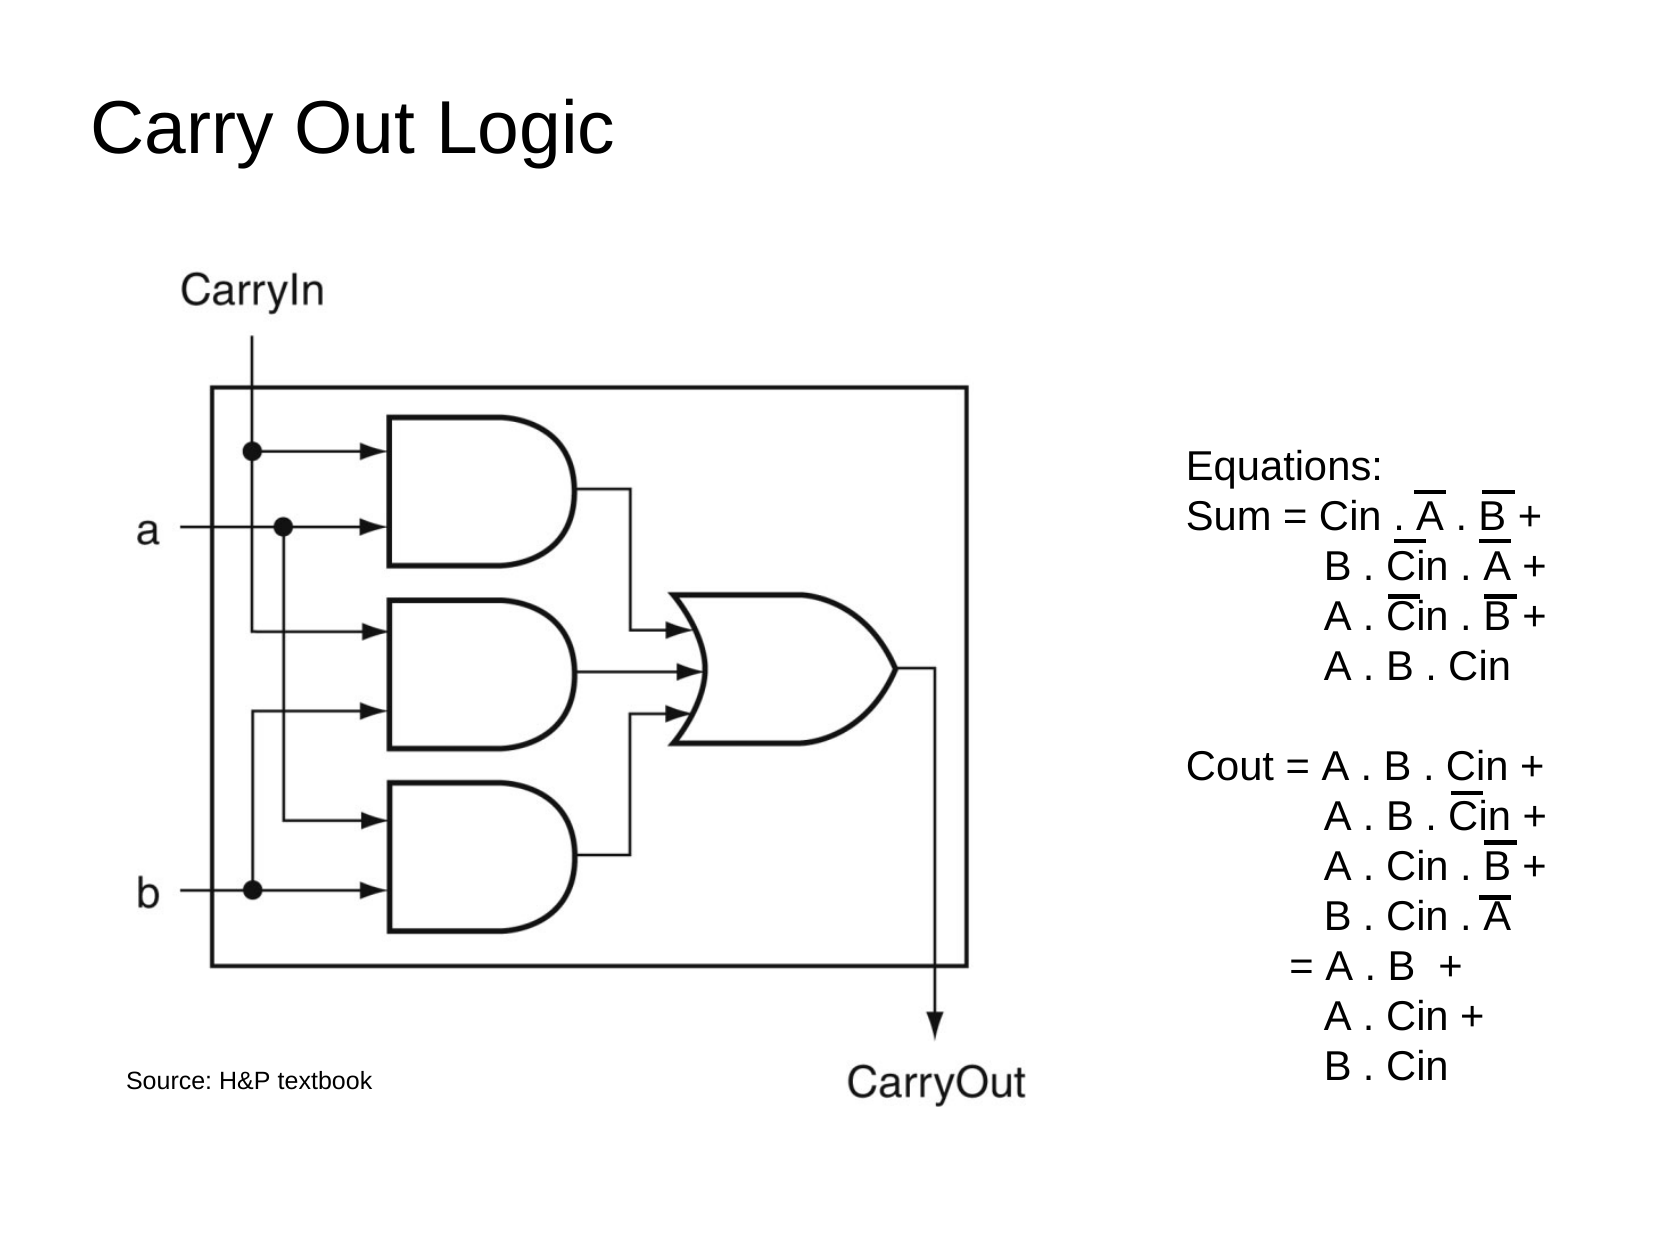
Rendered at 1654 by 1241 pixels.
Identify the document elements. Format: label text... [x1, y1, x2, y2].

text_box Equations: Sum = Cin . A . B + B . Cin . A + A . Cin . B + A . B . Cin Cout = A . B . Cin + A . B . Cin + A . Cin . B + B . Cin . A = A . B + A . Cin + B . Cin [1171, 430, 1562, 1097]
picture [136, 267, 1026, 1107]
text_box Carry Out Logic [75, 71, 631, 177]
text_box Source: H&P textbook [111, 1056, 388, 1102]
